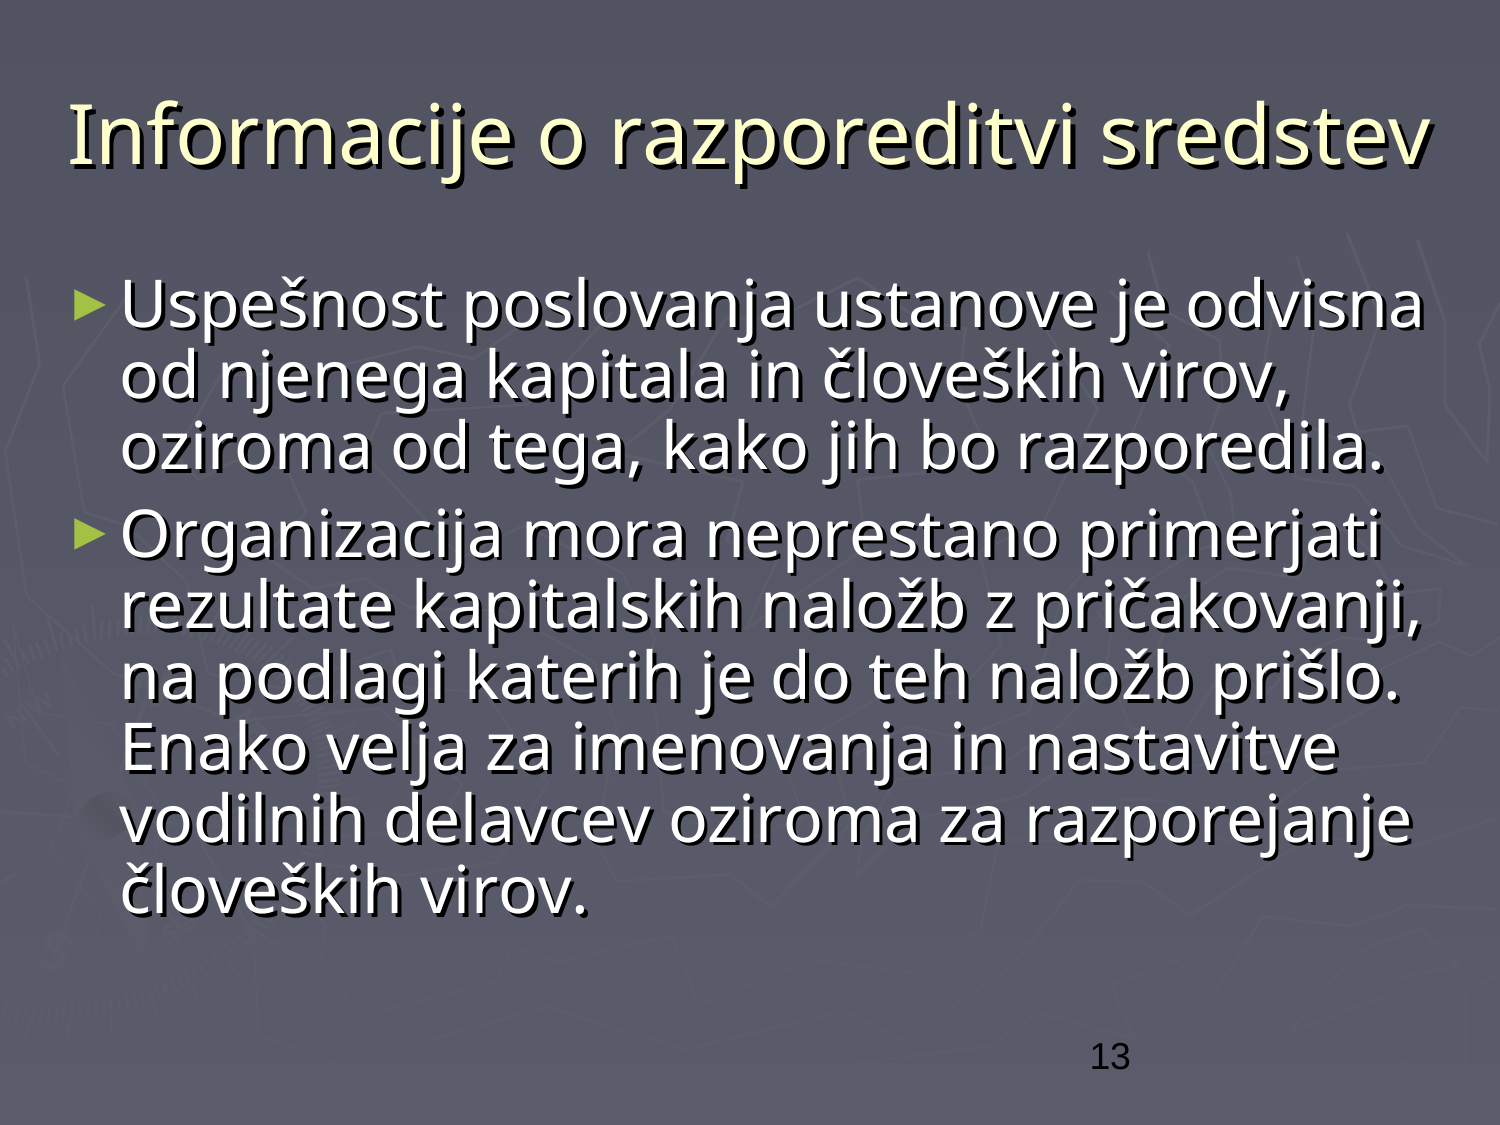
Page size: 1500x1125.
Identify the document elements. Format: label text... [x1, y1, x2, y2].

title Informacije o razporeditvi sredstev [49, 37, 1451, 225]
list Uspešnost poslovanja ustanove je odvisna od njenega kapitala in človeških virov, oziroma od tega, kako jih bo razporedila. Organizacija mora neprestano primerjati rezultate kapitalskih naložb z pričakovanji, na podlagi katerih je do teh naložb prišlo. Enako velja za imenovanja in nastavitve vodilnih delavcev oziroma za razporejanje človeških virov. [49, 262, 1451, 1001]
